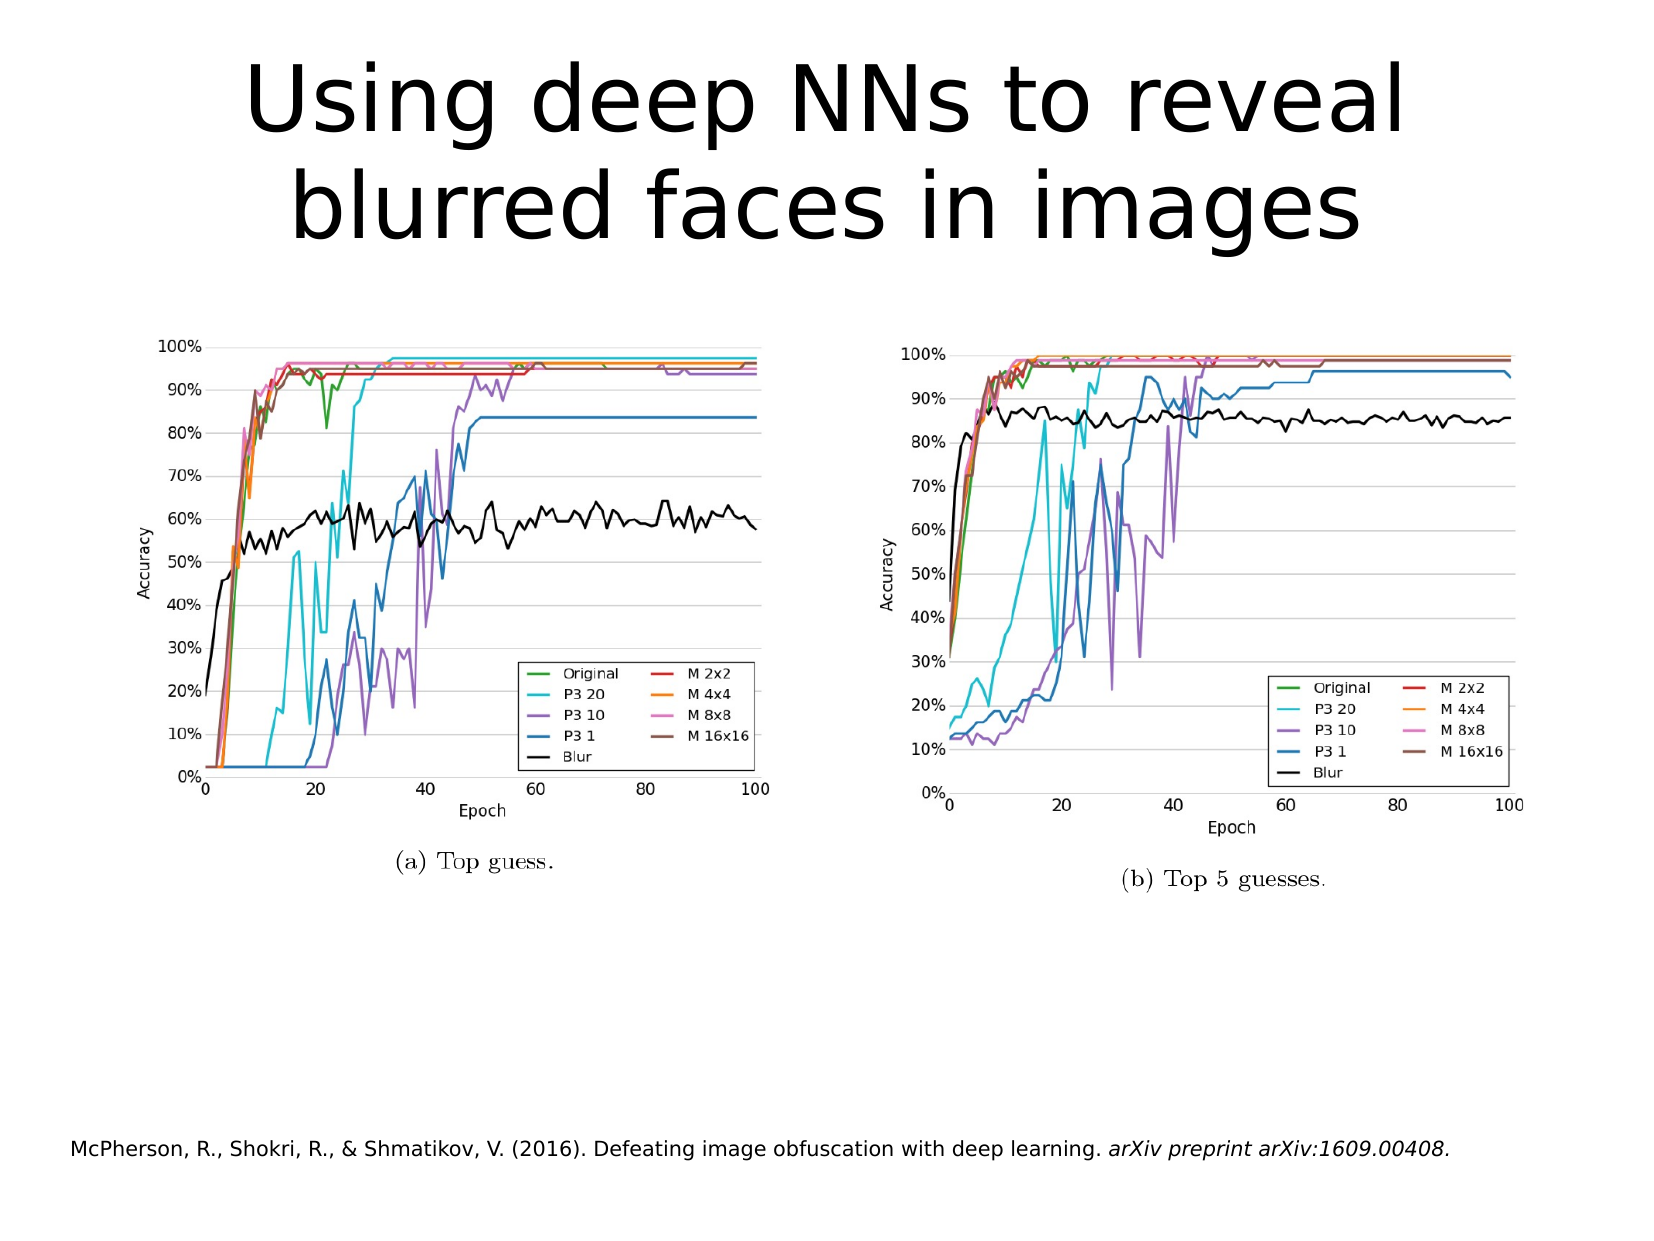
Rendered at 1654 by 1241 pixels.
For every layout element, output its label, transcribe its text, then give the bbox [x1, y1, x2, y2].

text_box McPherson, R., Shokri, R., & Shmatikov, V. (2016). Defeating image obfuscation with deep learning. arXiv preprint arXiv:1609.00408. [55, 1129, 1583, 1193]
picture [850, 332, 1560, 910]
title Using deep NNs to reveal blurred faces in images [82, 45, 1571, 261]
picture [106, 330, 804, 878]
